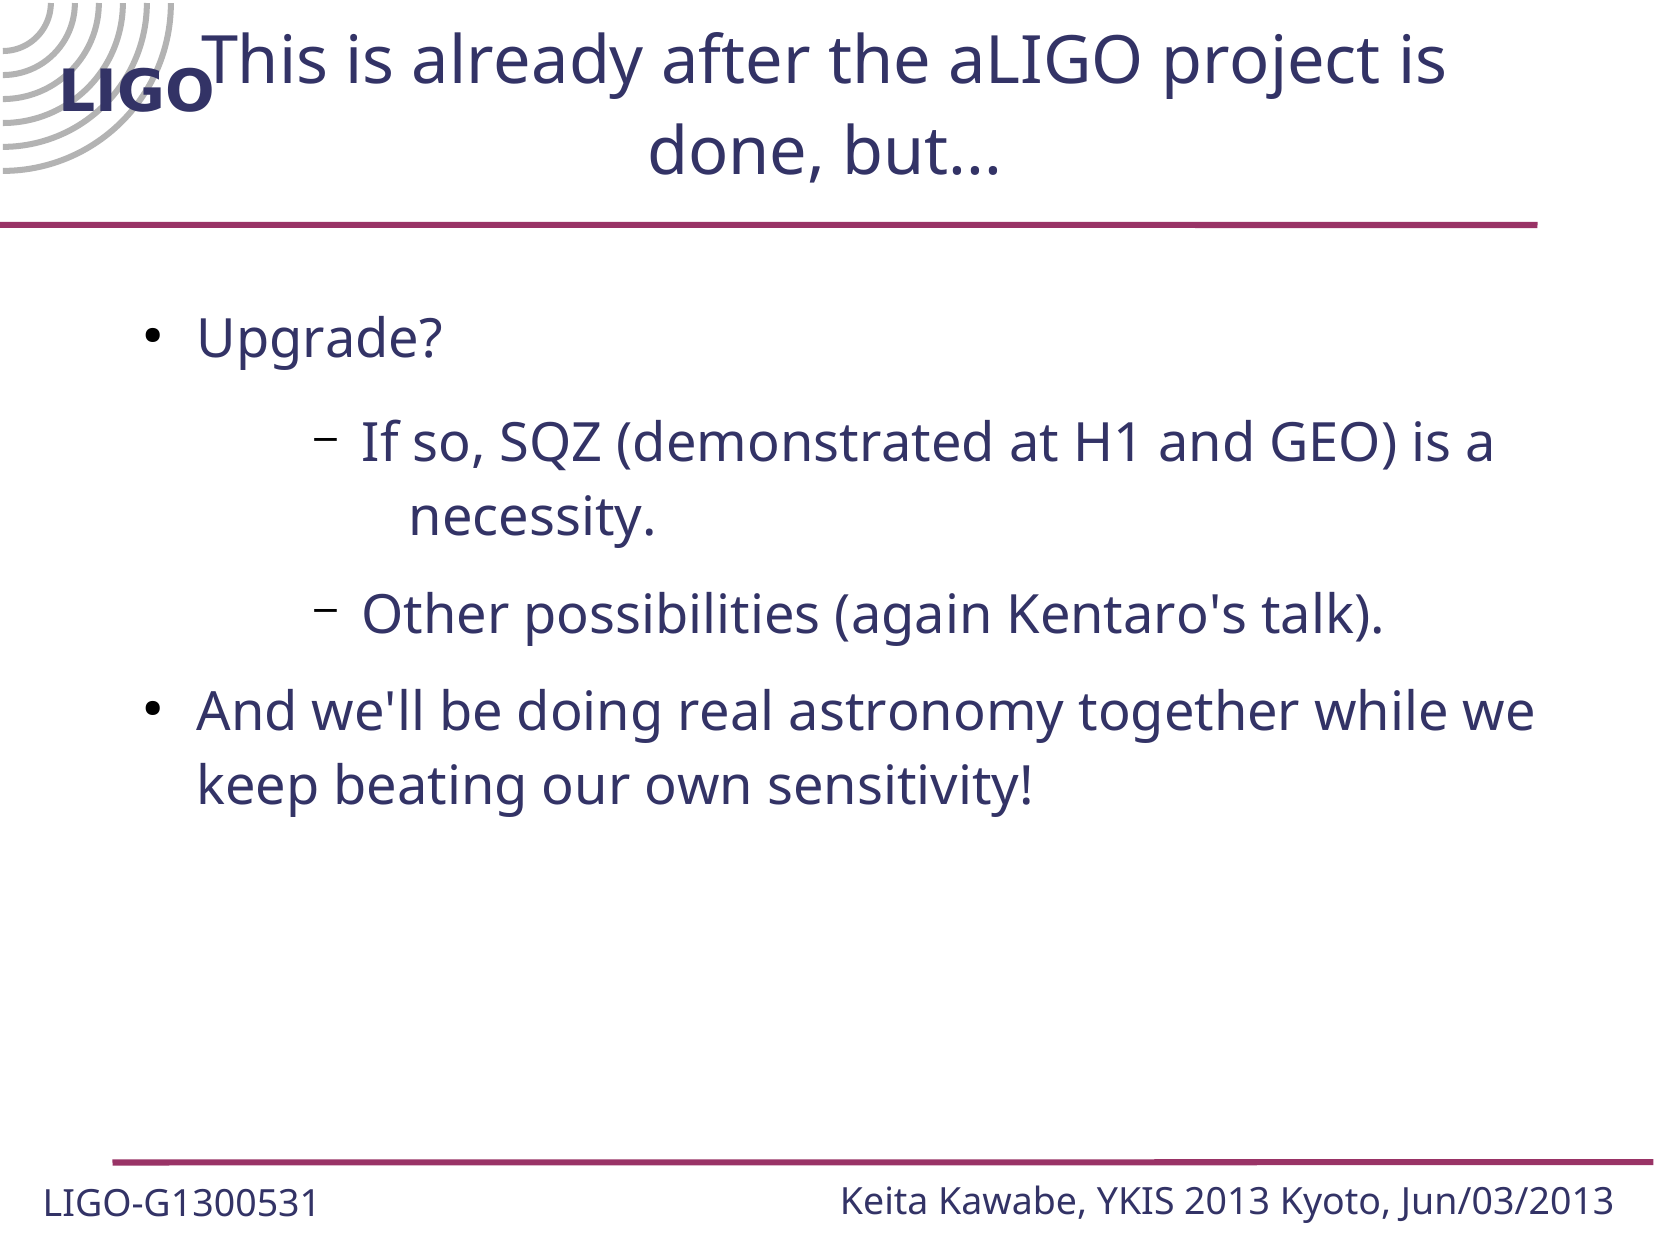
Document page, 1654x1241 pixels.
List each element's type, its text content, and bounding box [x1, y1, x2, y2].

list Upgrade? If so, SQZ (demonstrated at H1 and GEO) is a necessity. Other possibilities (again Kentaro's talk). And we'll be doing real astronomy together while we keep beating our own sensitivity! [125, 300, 1538, 1020]
title This is already after the aLIGO project is done, but... [187, 0, 1463, 208]
